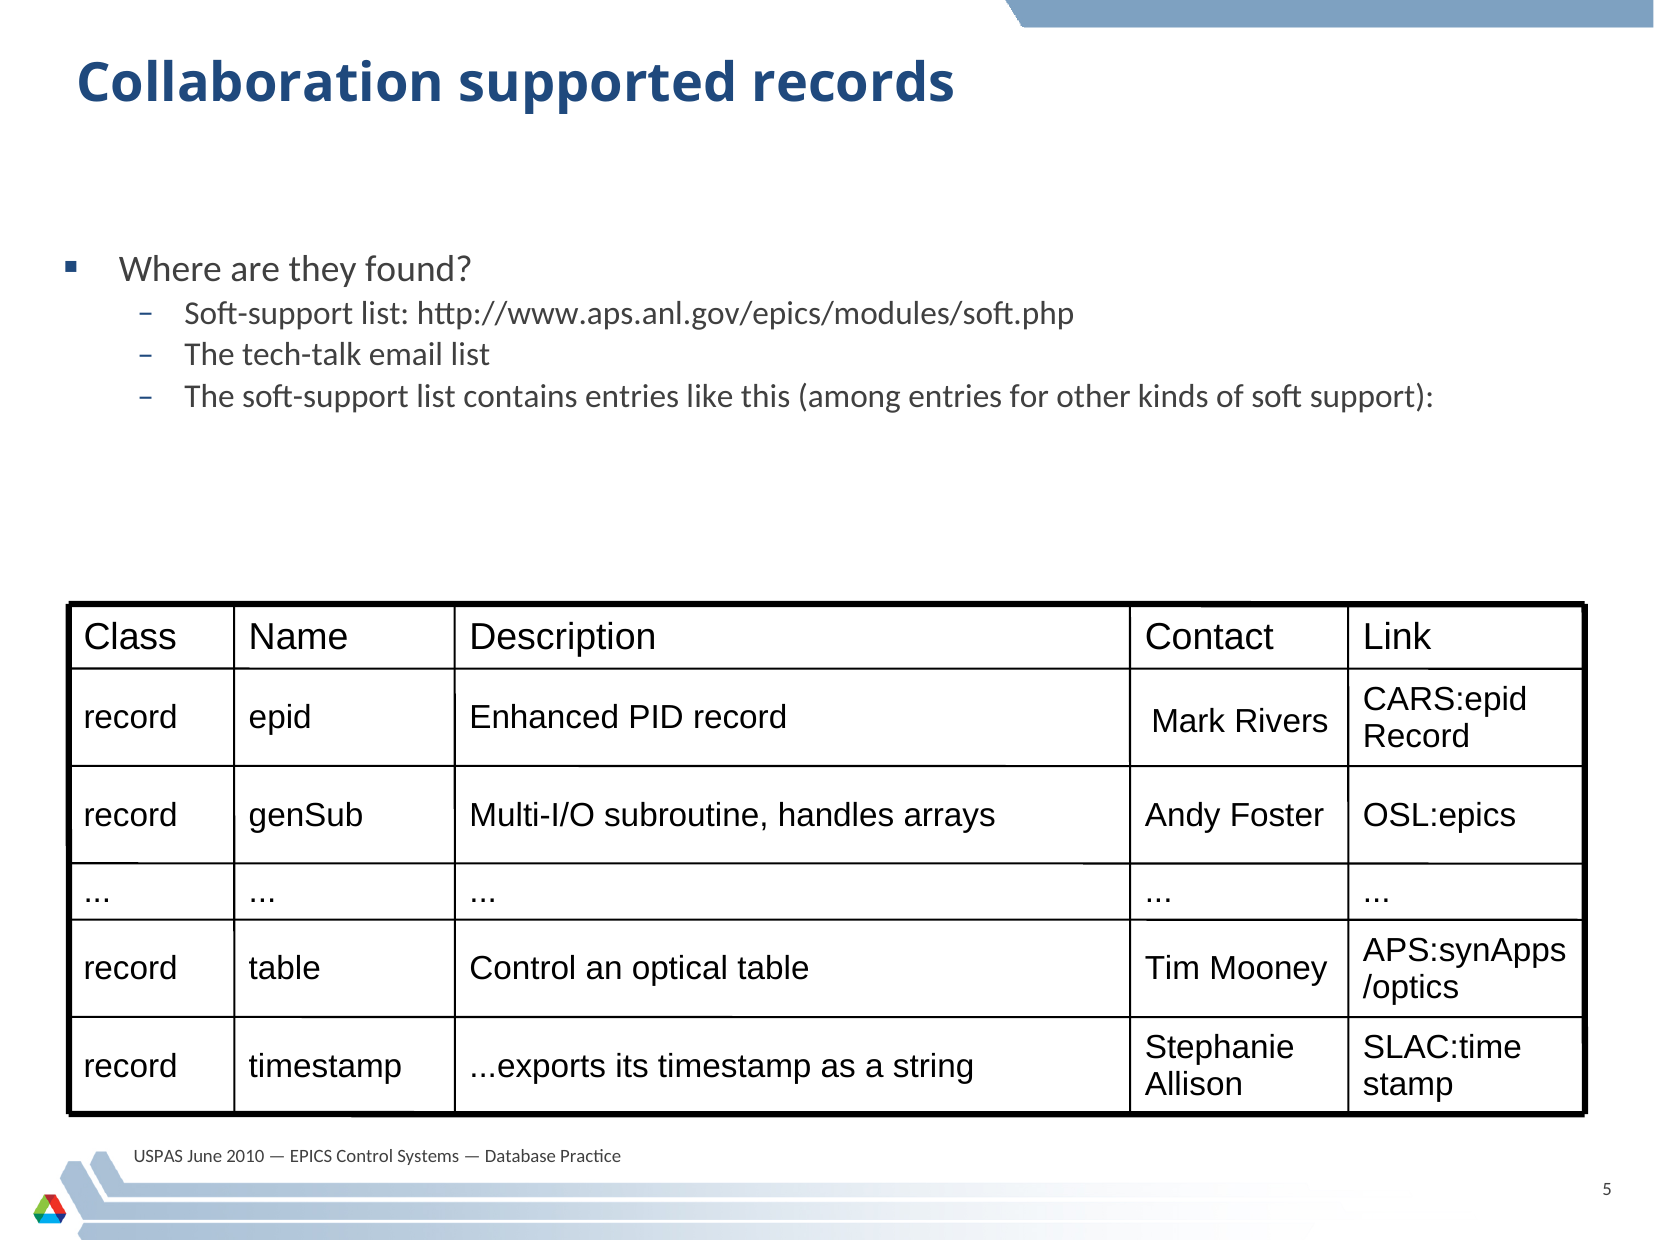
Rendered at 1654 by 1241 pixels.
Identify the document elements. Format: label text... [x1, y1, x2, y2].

text_box Control an optical table [456, 921, 1129, 1016]
text_box ... [236, 865, 453, 918]
text_box record [72, 670, 233, 764]
text_box SLAC:time stamp [1350, 1019, 1581, 1111]
text_box epid [236, 670, 453, 764]
text_box APS:synApps/optics [1350, 921, 1581, 1016]
text_box ... [1132, 865, 1347, 918]
text_box ...exports its timestamp as a string [456, 1019, 1129, 1111]
text_box Stephanie Allison [1132, 1019, 1347, 1111]
text_box OSL:epics [1350, 768, 1581, 862]
text_box Class [72, 608, 233, 667]
list Where are they found? Soft-support list: http://www.aps.anl.gov/epics/modules/soft.php The tech-talk email list The soft-support list contains entries like this (among entries for other kinds of soft support): [62, 253, 1498, 476]
text_box record [72, 767, 233, 862]
text_box genSub [236, 767, 453, 862]
text_box Mark Rivers [1136, 686, 1344, 739]
text_box Tim Mooney [1132, 921, 1347, 1016]
text_box Name [236, 608, 453, 667]
text_box ... [456, 865, 1129, 918]
title Collaboration supported records [61, 51, 1500, 123]
text_box Contact [1131, 608, 1347, 667]
text_box record [73, 1018, 233, 1110]
text_box CARS:epid Record [1350, 670, 1581, 765]
picture [0, 0, 1654, 29]
text_box Link [1350, 608, 1581, 667]
text_box record [73, 921, 233, 1015]
text_box Enhanced PID record [456, 670, 1129, 765]
text_box Andy Foster [1132, 768, 1347, 862]
text_box ... [73, 865, 233, 918]
text_box timestamp [236, 1018, 453, 1111]
text_box table [236, 921, 453, 1015]
picture [0, 1143, 1654, 1240]
text_box Multi-I/O subroutine, handles arrays [456, 767, 1129, 862]
text_box ... [1350, 865, 1581, 918]
text_box Description [456, 608, 1128, 667]
